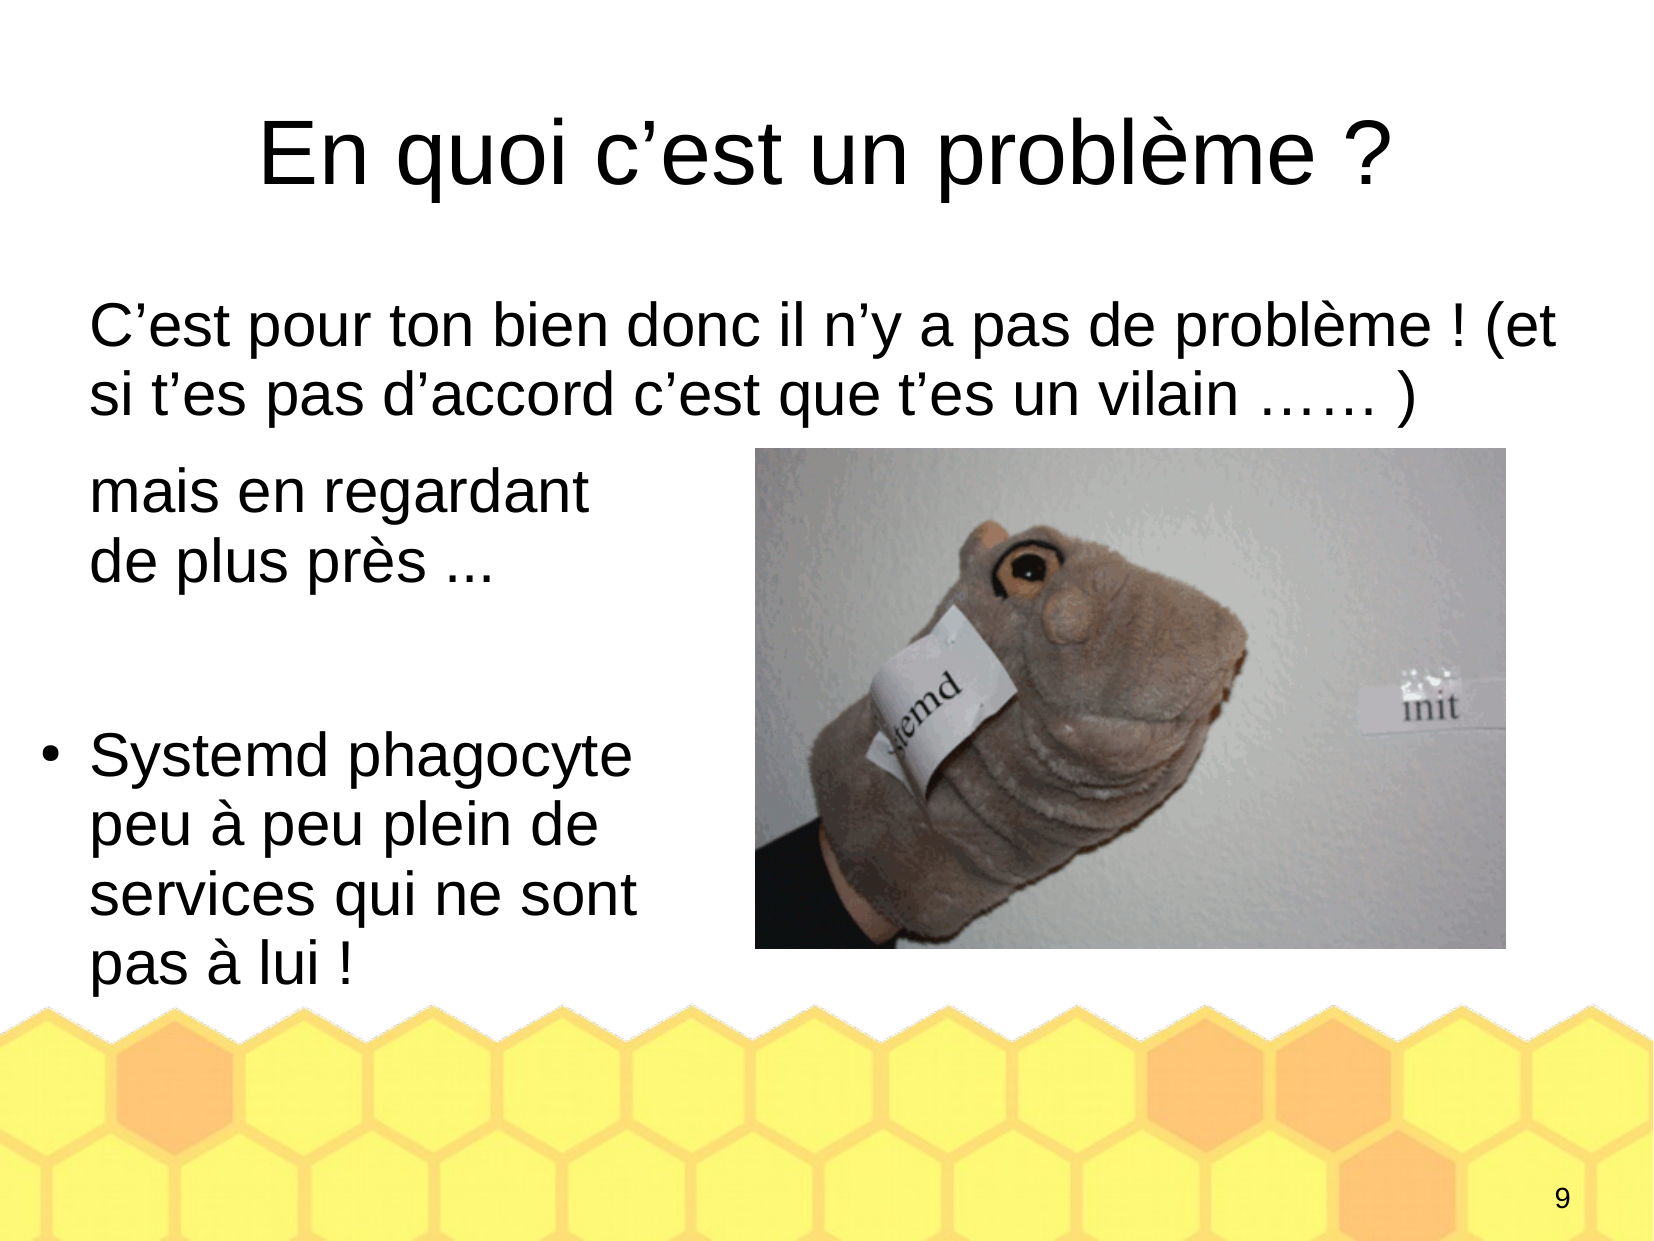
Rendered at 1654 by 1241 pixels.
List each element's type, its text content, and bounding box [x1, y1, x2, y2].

title En quoi c’est un problème ? [82, 49, 1571, 257]
list C’est pour ton bien donc il n’y a pas de problème ! (et si t’es pas d’accord c’est que t’es un vilain …… ) mais en regardant de plus près ... Systemd phagocyte peu à peu plein de services qui ne sont pas à lui ! [23, 290, 1607, 1010]
picture [0, 1001, 1654, 1241]
picture [755, 448, 1506, 949]
